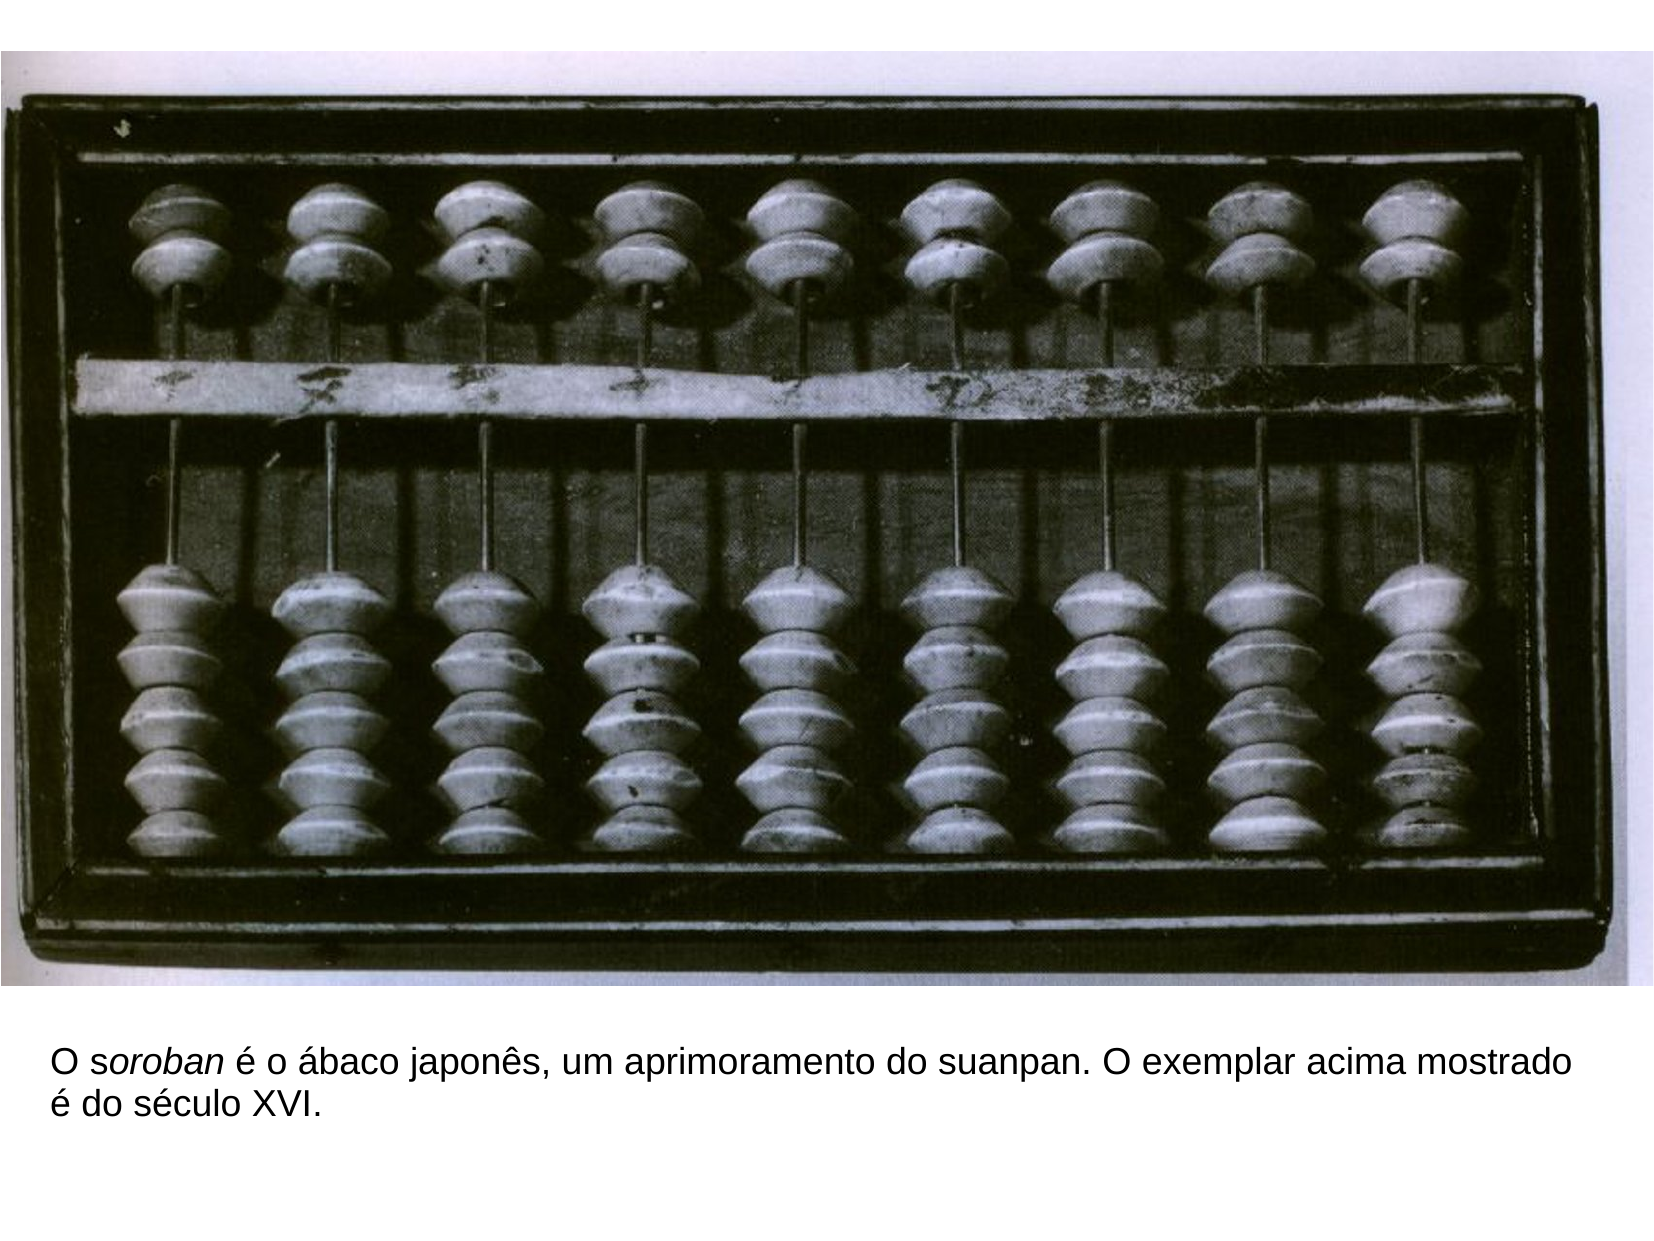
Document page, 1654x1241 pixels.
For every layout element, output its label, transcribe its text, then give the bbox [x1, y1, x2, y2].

picture [1, 51, 1654, 986]
text_box O soroban é o ábaco japonês, um aprimoramento do suanpan. O exemplar acima mostrado é do século XVI. [35, 1033, 1588, 1133]
